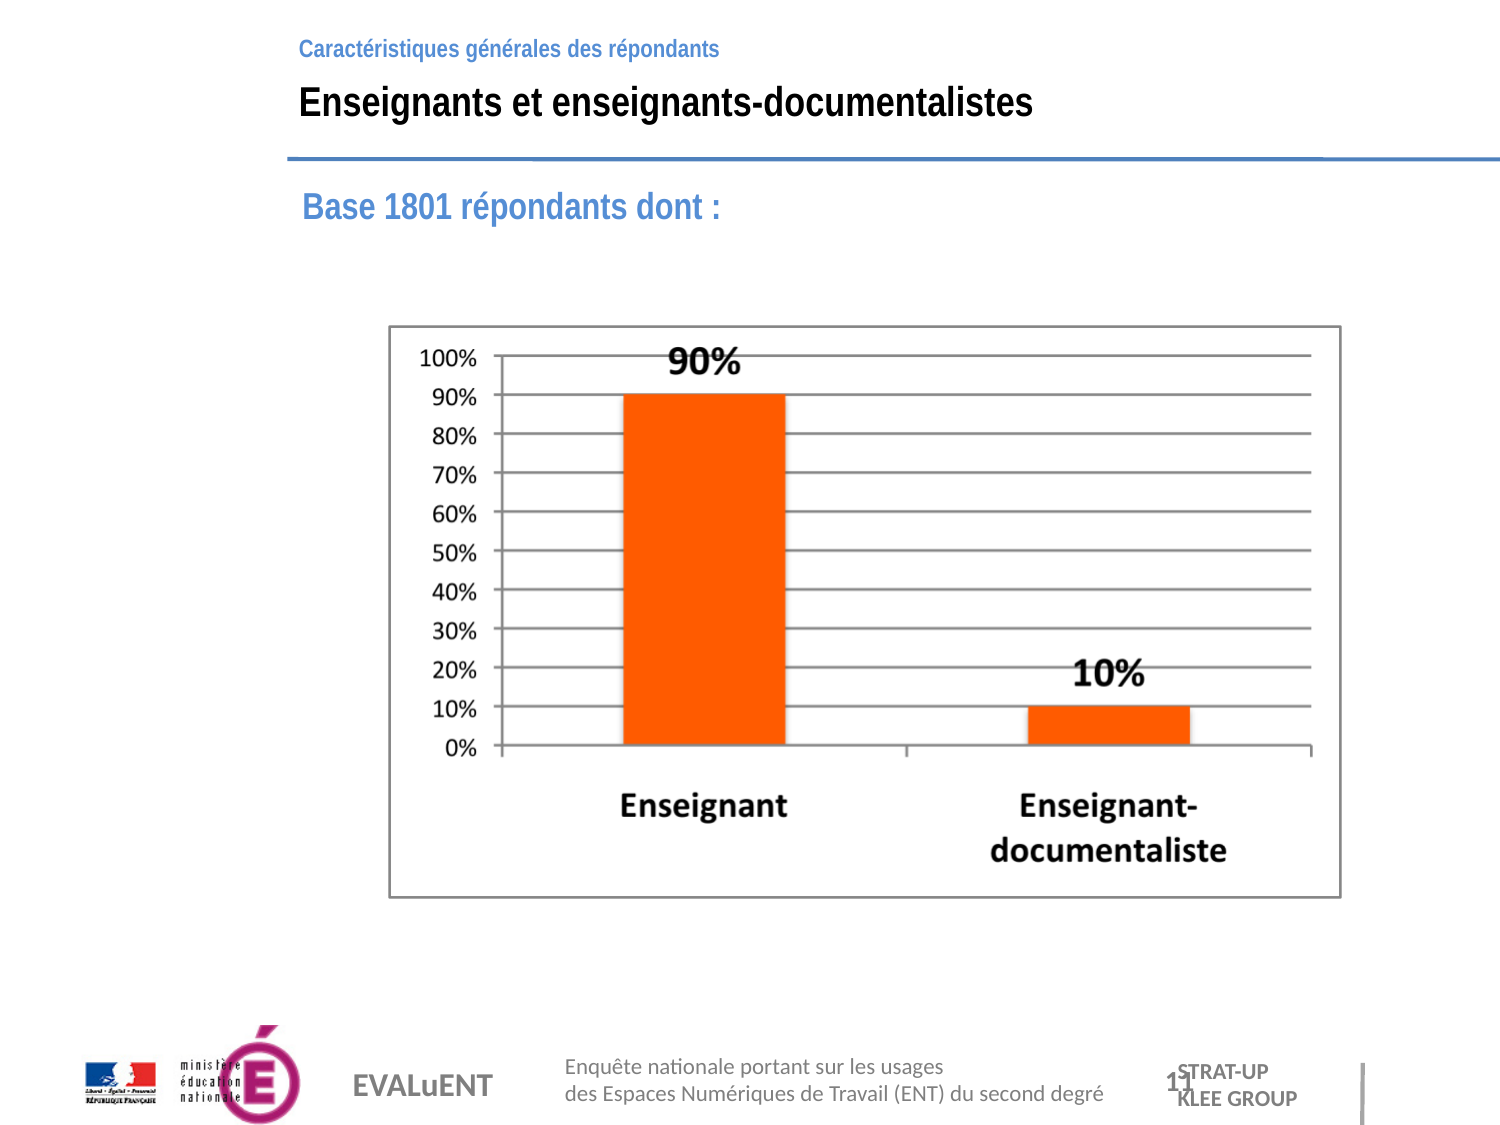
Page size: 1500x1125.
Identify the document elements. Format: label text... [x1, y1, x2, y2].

text_box Base 1801 répondants dont : [287, 174, 743, 236]
picture [387, 324, 1343, 901]
text_box Caractéristiques générales des répondants Enseignants et enseignants-documentalistes [284, 25, 1455, 100]
text_box [1074, 1050, 1426, 1110]
